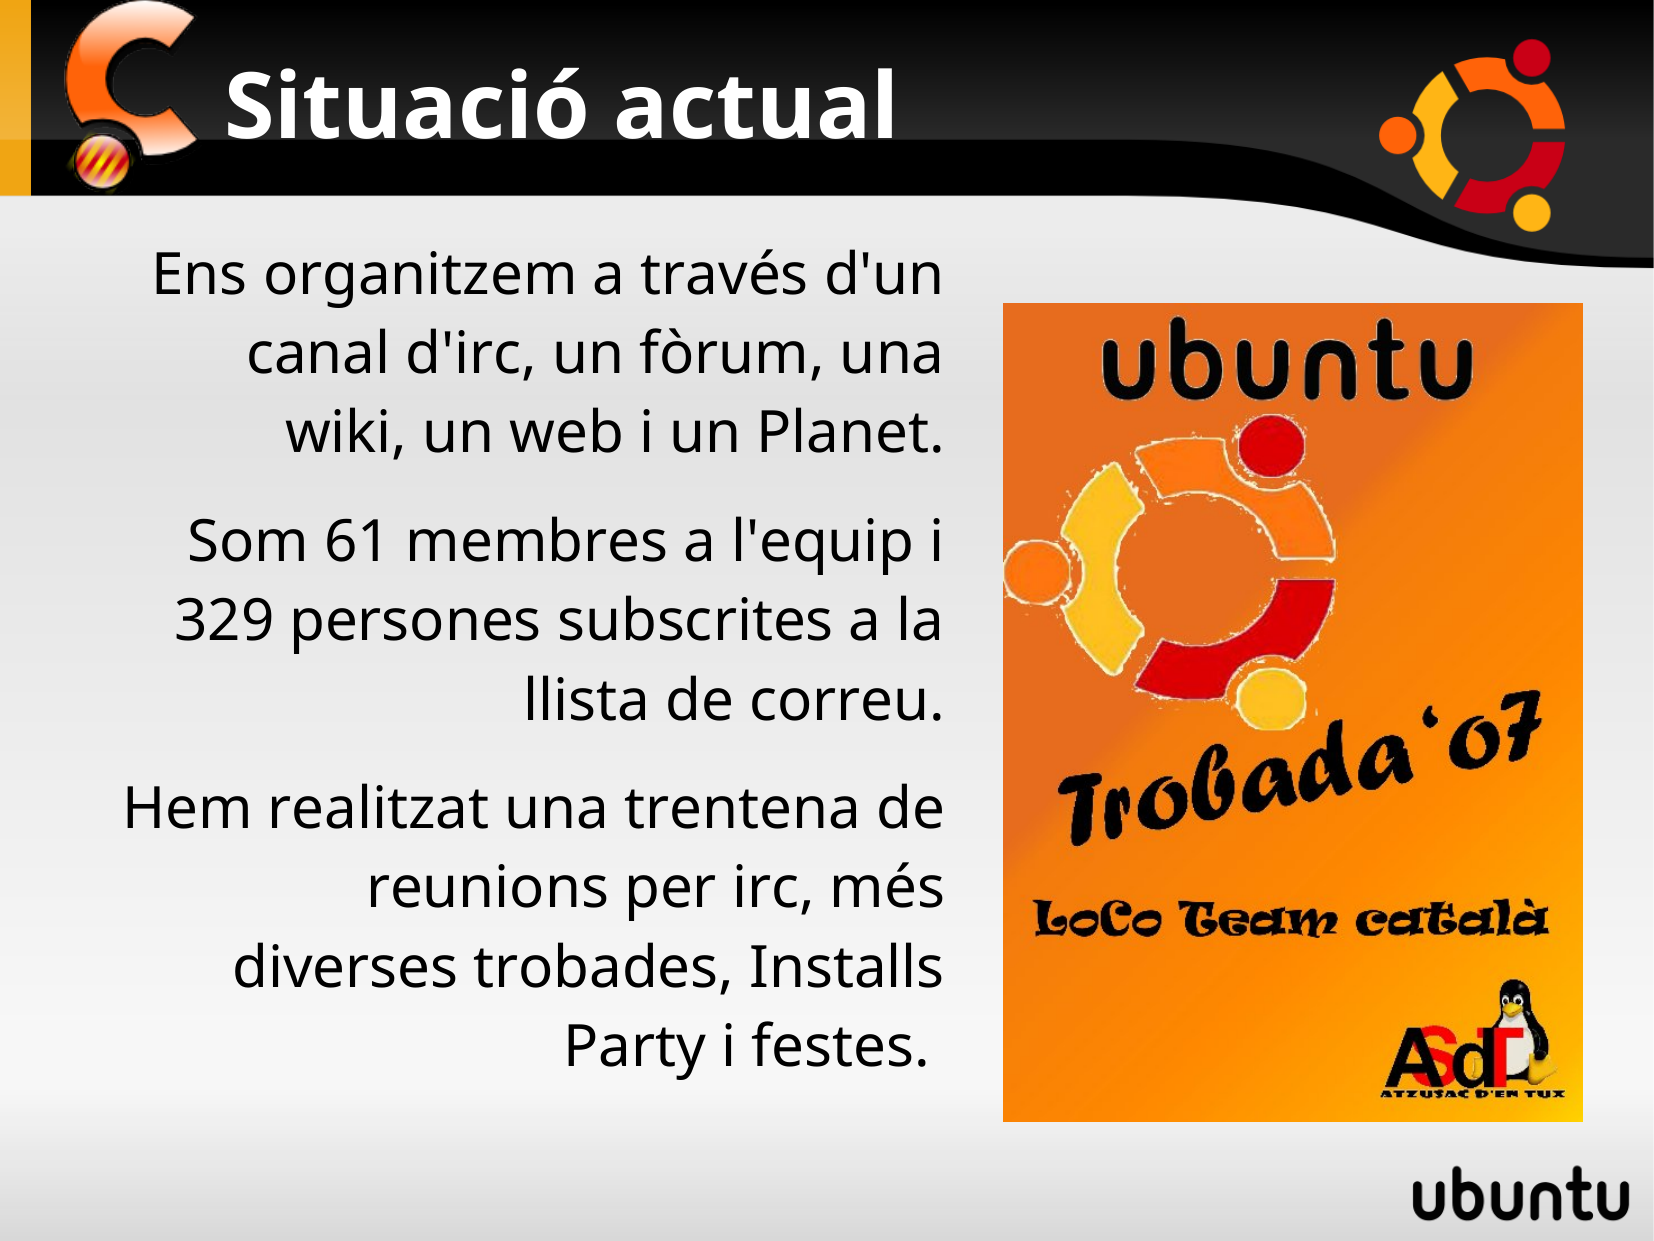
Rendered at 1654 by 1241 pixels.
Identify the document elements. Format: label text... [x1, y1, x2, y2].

title Situació actual [76, 0, 1565, 208]
picture [0, 0, 1654, 1241]
list Ens organitzem a través d'un canal d'irc, un fòrum, una wiki, un web i un Planet. Som 61 membres a l'equip i 329 persones subscrites a la llista de correu. Hem realitzat una trentena de reunions per irc, més diverses trobades, Installs Party i festes. [59, 232, 945, 1182]
